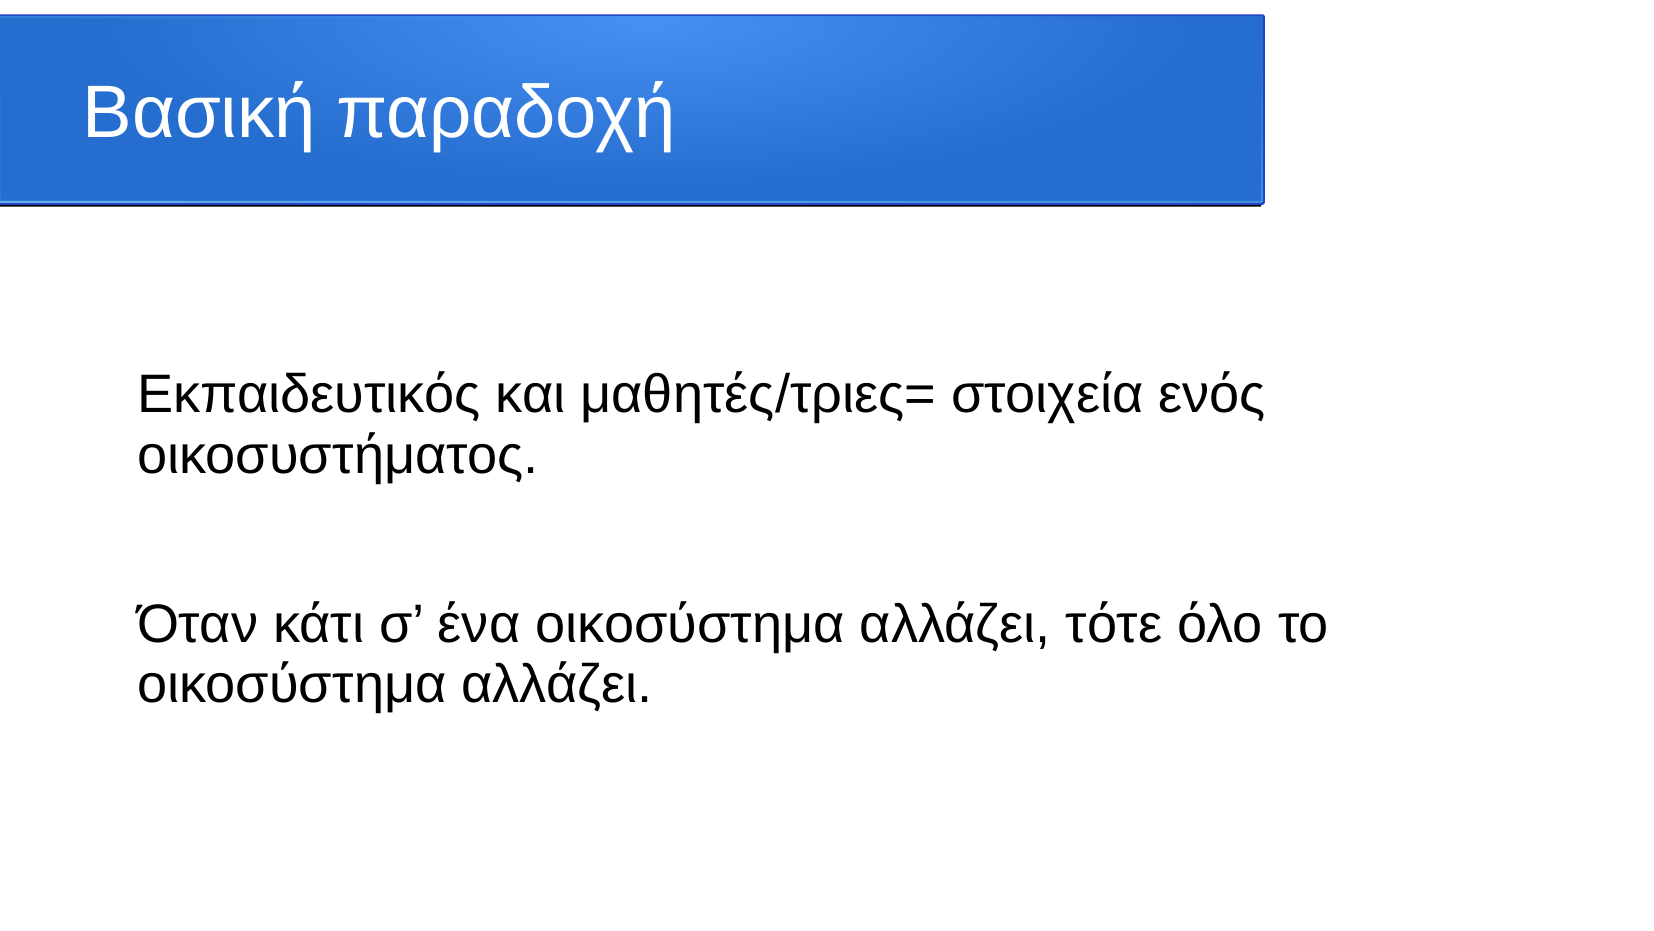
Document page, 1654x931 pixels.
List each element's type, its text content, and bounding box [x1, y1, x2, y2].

list Εκπαιδευτικός και μαθητές/τριες= στοιχεία ενός οικοσυστήματος. Όταν κάτι σ’ ένα οικοσύστημα αλλάζει, τότε όλο το οικοσύστημα αλλάζει. [66, 194, 1555, 735]
title Βασική παραδοχή [82, 35, 1235, 189]
